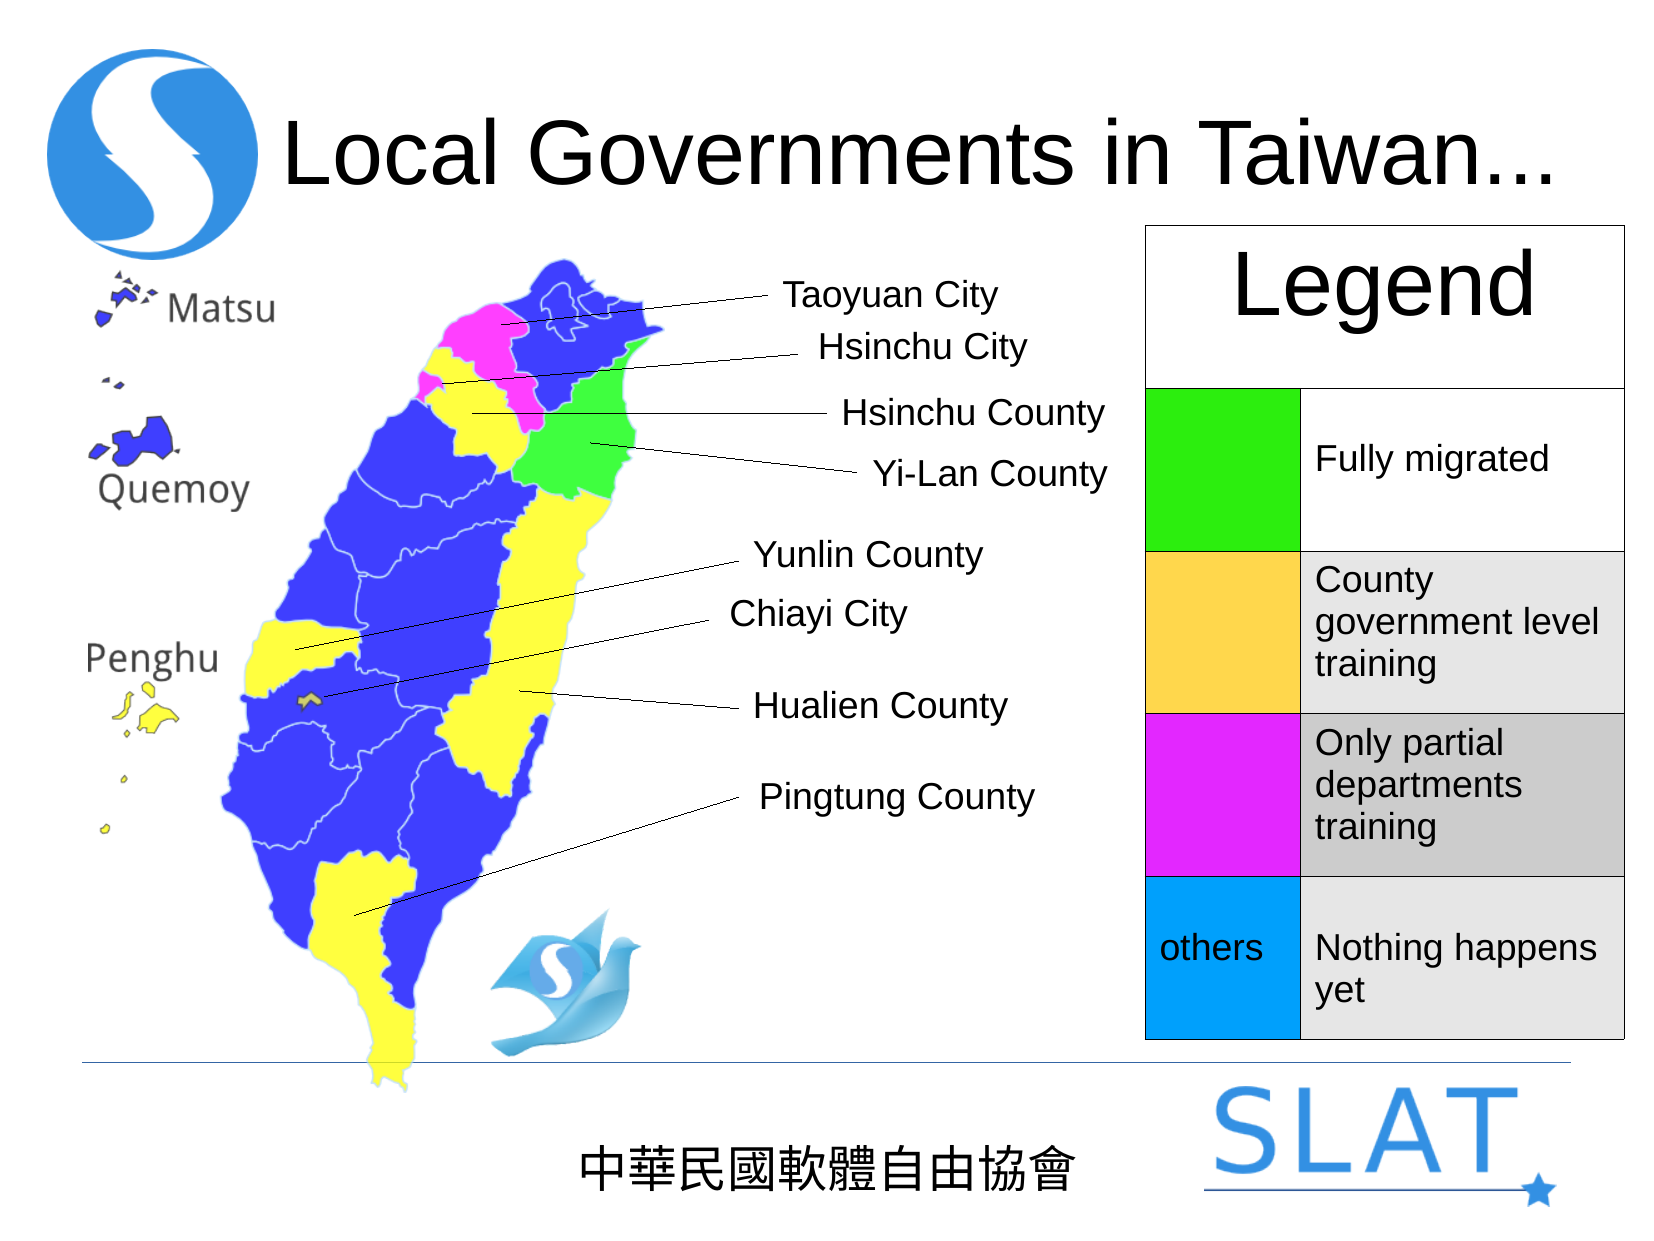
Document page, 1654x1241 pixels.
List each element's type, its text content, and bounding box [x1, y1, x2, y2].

table_cell Only partial departments training [1301, 714, 1624, 876]
picture [47, 49, 665, 1093]
text_box Taoyuan City [767, 265, 1015, 323]
table_cell Fully migrated [1301, 389, 1624, 551]
table_header Legend [1146, 226, 1624, 388]
text_box Hualien County [738, 677, 1025, 735]
table_cell [1146, 714, 1300, 876]
table_cell County government level training [1301, 552, 1624, 713]
text_box Chiayi City [714, 584, 924, 642]
table_cell others [1146, 877, 1300, 1039]
text_box Hsinchu City [803, 318, 1044, 376]
text_box Yunlin County [738, 525, 1000, 583]
text_box Pingtung County [744, 767, 1052, 825]
text_box Hsinchu County [826, 383, 1122, 441]
title Local Governments in Taiwan... [271, 49, 1571, 257]
table_cell Nothing happens yet [1301, 877, 1624, 1039]
picture [1204, 1086, 1557, 1207]
table_cell [1146, 389, 1300, 551]
text_box Yi-Lan County [857, 445, 1124, 502]
table_cell [1146, 552, 1300, 713]
